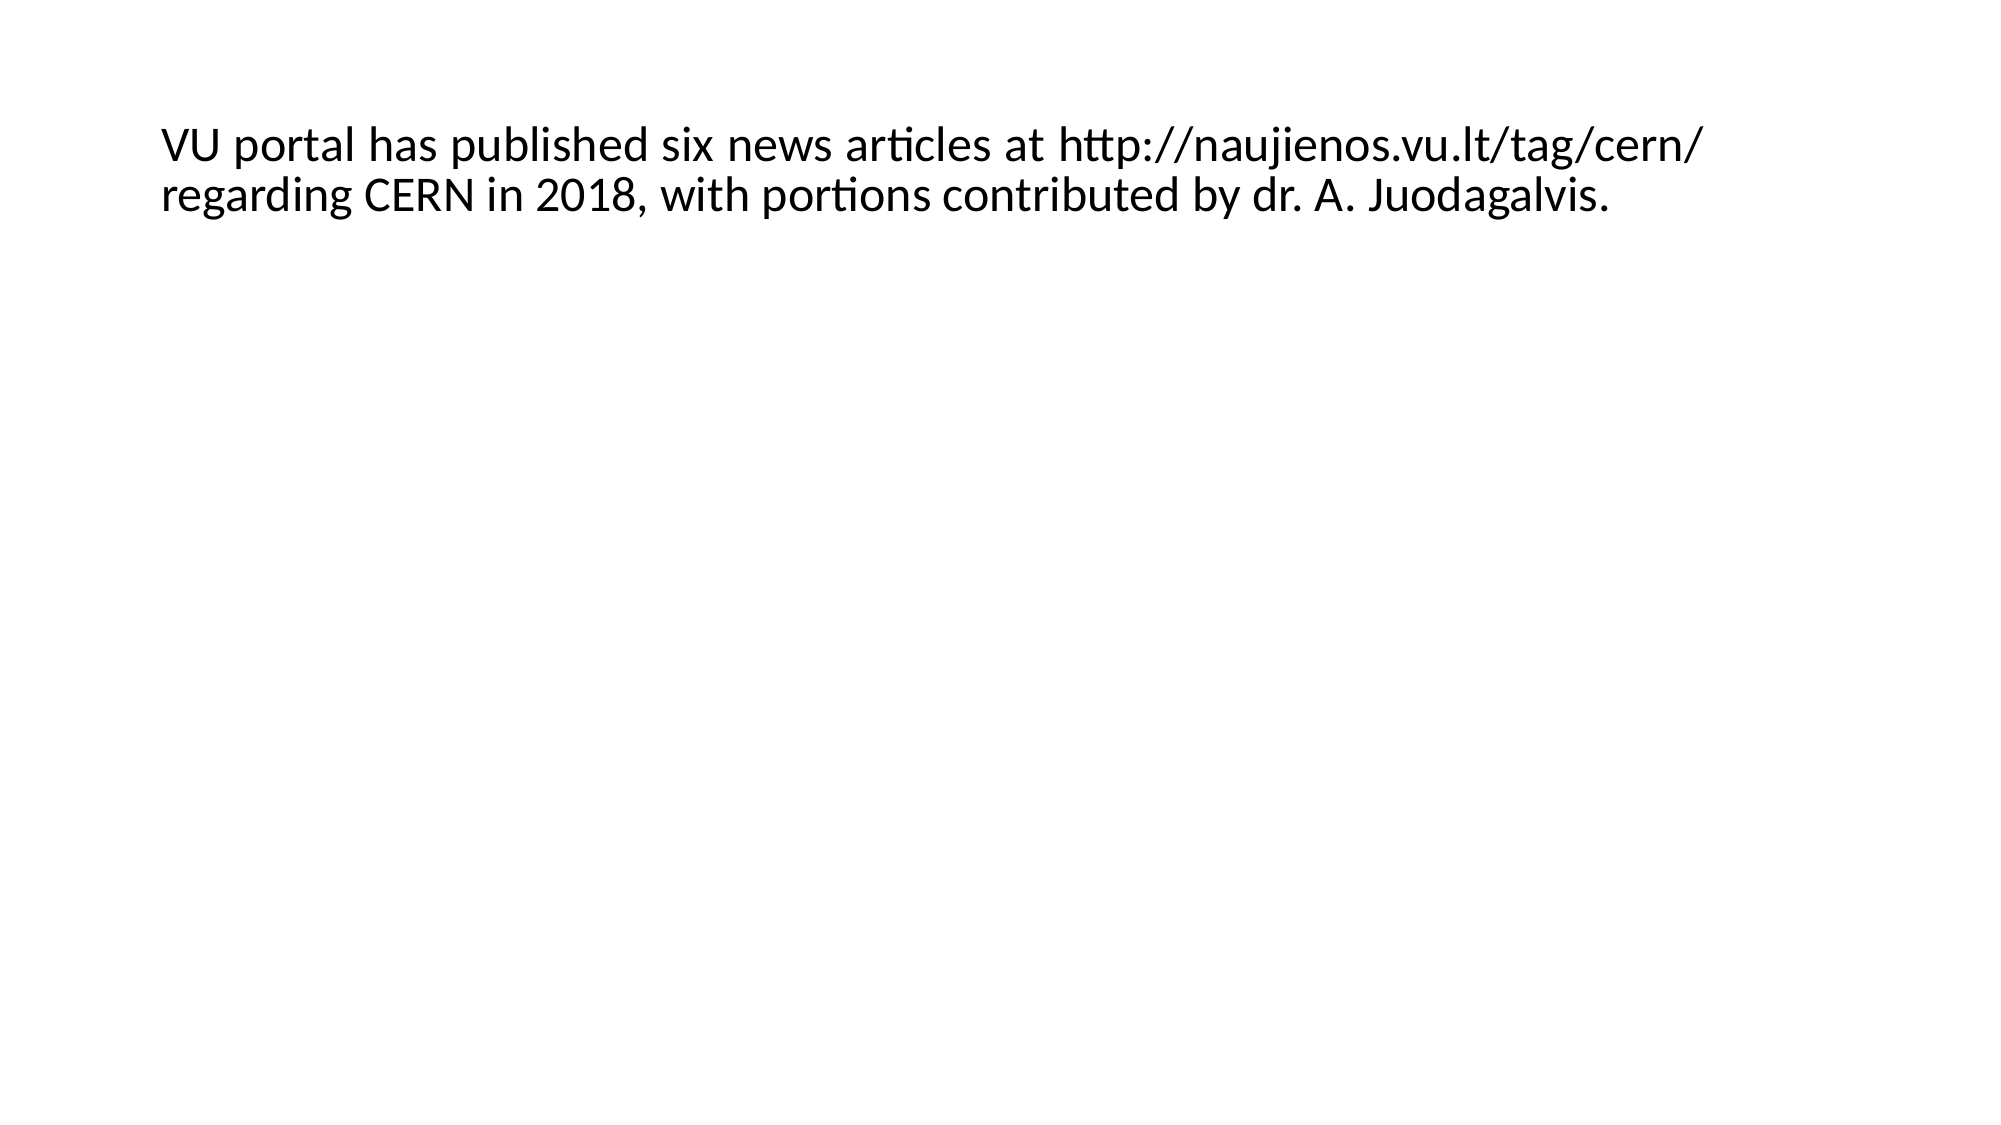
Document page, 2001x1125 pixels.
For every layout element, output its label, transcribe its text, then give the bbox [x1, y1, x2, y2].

text_box VU portal has published six news articles at http://naujienos.vu.lt/tag/cern/ regarding CERN in 2018, with portions contributed by dr. A. Juodagalvis. [146, 116, 1878, 231]
